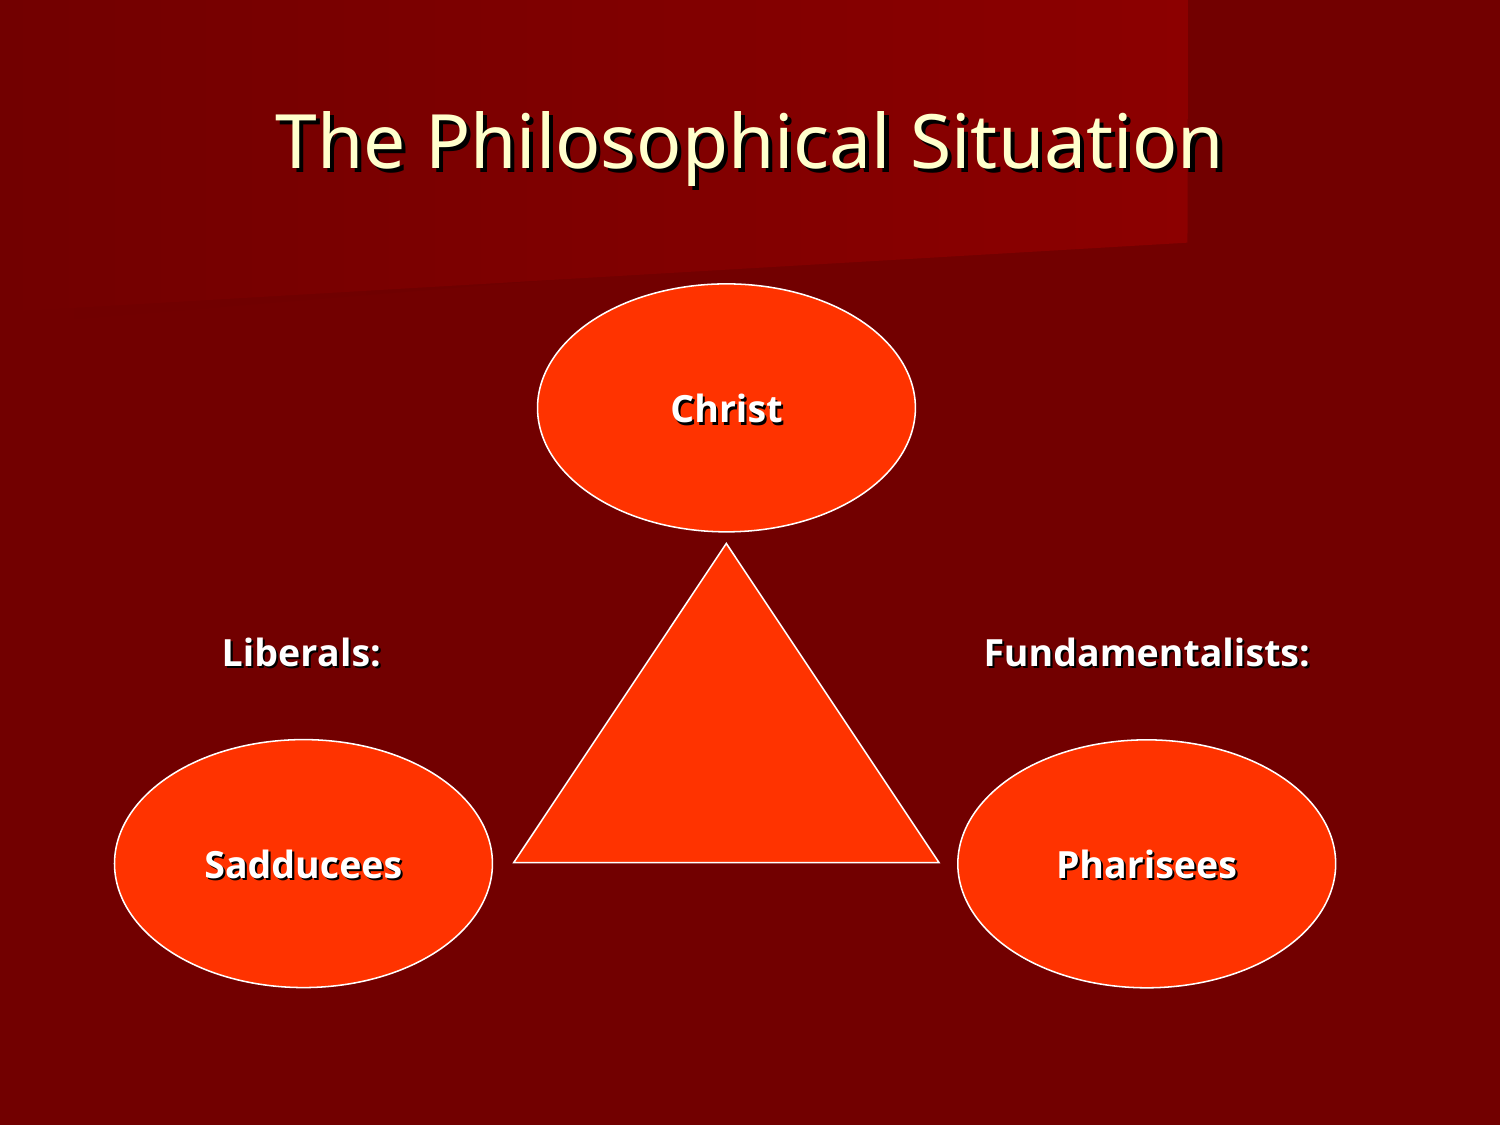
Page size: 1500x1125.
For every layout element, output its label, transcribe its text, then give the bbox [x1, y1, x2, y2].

text_box Sadducees [114, 739, 493, 988]
title The Philosophical Situation [75, 45, 1426, 233]
text_box Liberals: [76, 621, 526, 682]
text_box Christ [537, 283, 916, 532]
text_box [513, 543, 939, 863]
text_box Fundamentalists: [922, 621, 1372, 682]
text_box Pharisees [957, 739, 1336, 988]
